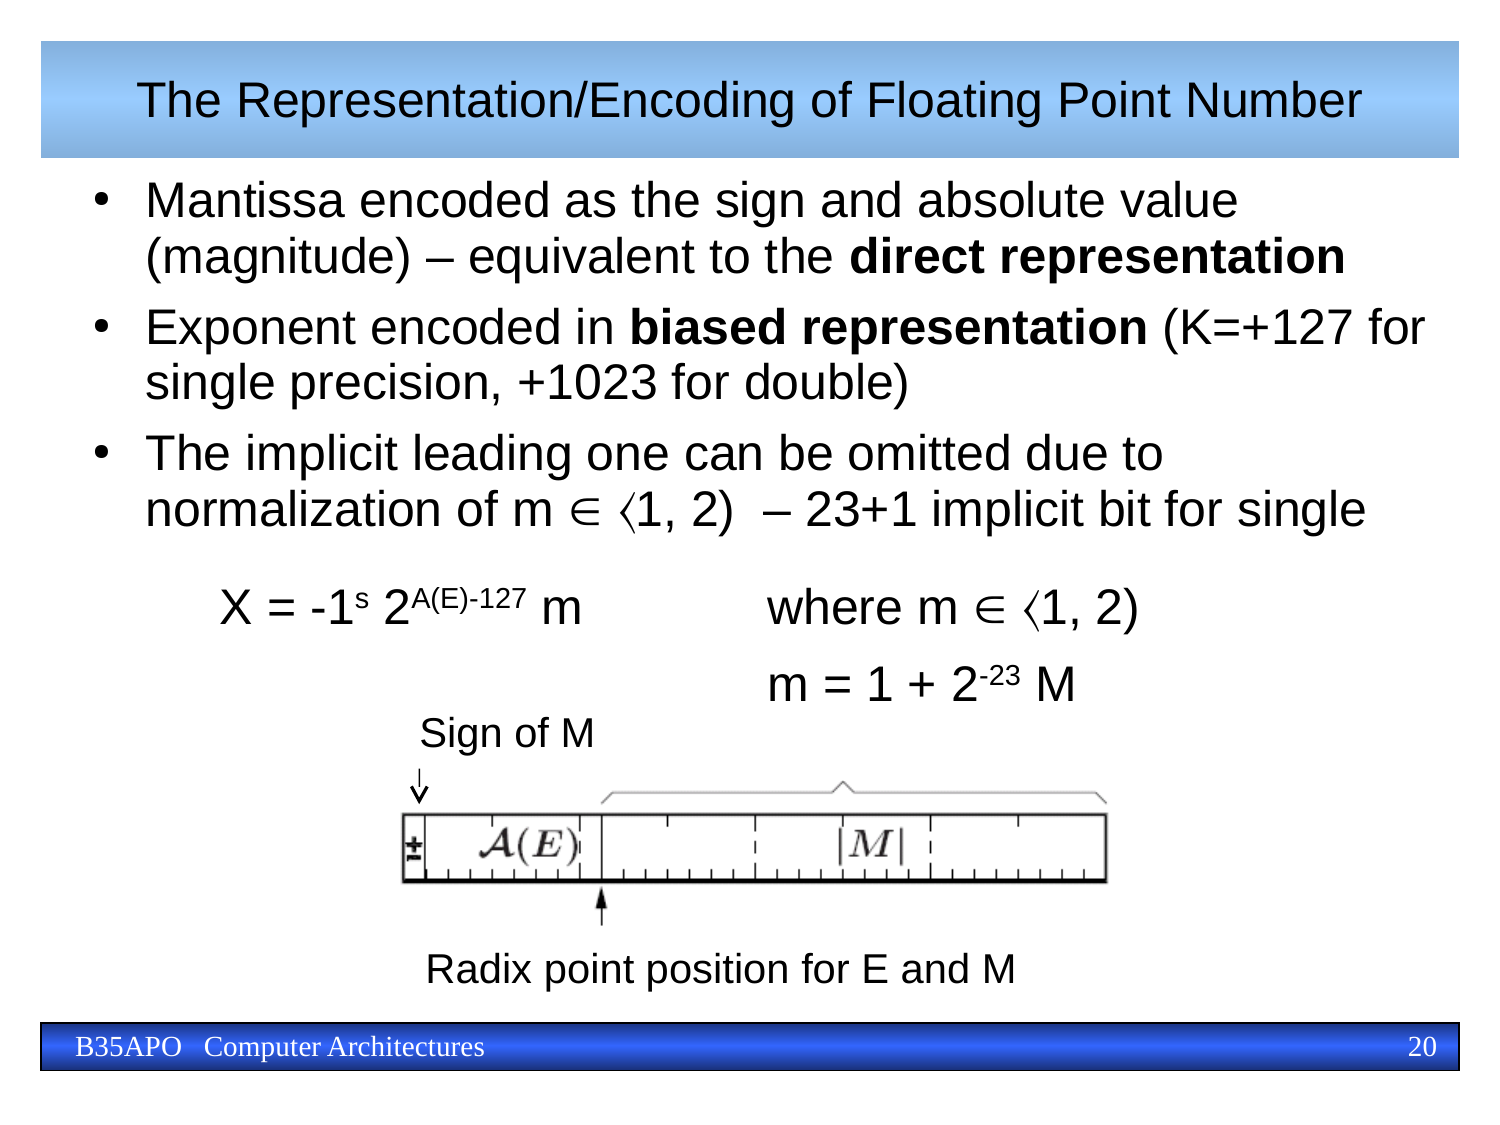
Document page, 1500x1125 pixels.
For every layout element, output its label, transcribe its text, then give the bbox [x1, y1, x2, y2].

text_box X = -1s 2A(E)-127 m [205, 571, 618, 643]
text_box Radix point position for E and M [395, 934, 1129, 1000]
title The Representation/Encoding of Floating Point Number [41, 41, 1459, 158]
list Mantissa encoded as the sign and absolute value (magnitude) – equivalent to the direct representation Exponent encoded in biased representation (K=+127 for single precision, +1023 for double) The implicit leading one can be omitted due to normalization of m ∈ 〈1, 2) – 23+1 implicit bit for single [75, 172, 1438, 588]
text_box m = 1 + 2-23 M [752, 649, 1166, 720]
text_box where m ∈ 〈1, 2) [752, 572, 1166, 649]
picture [368, 780, 1132, 929]
text_box Sign of M [389, 697, 757, 764]
